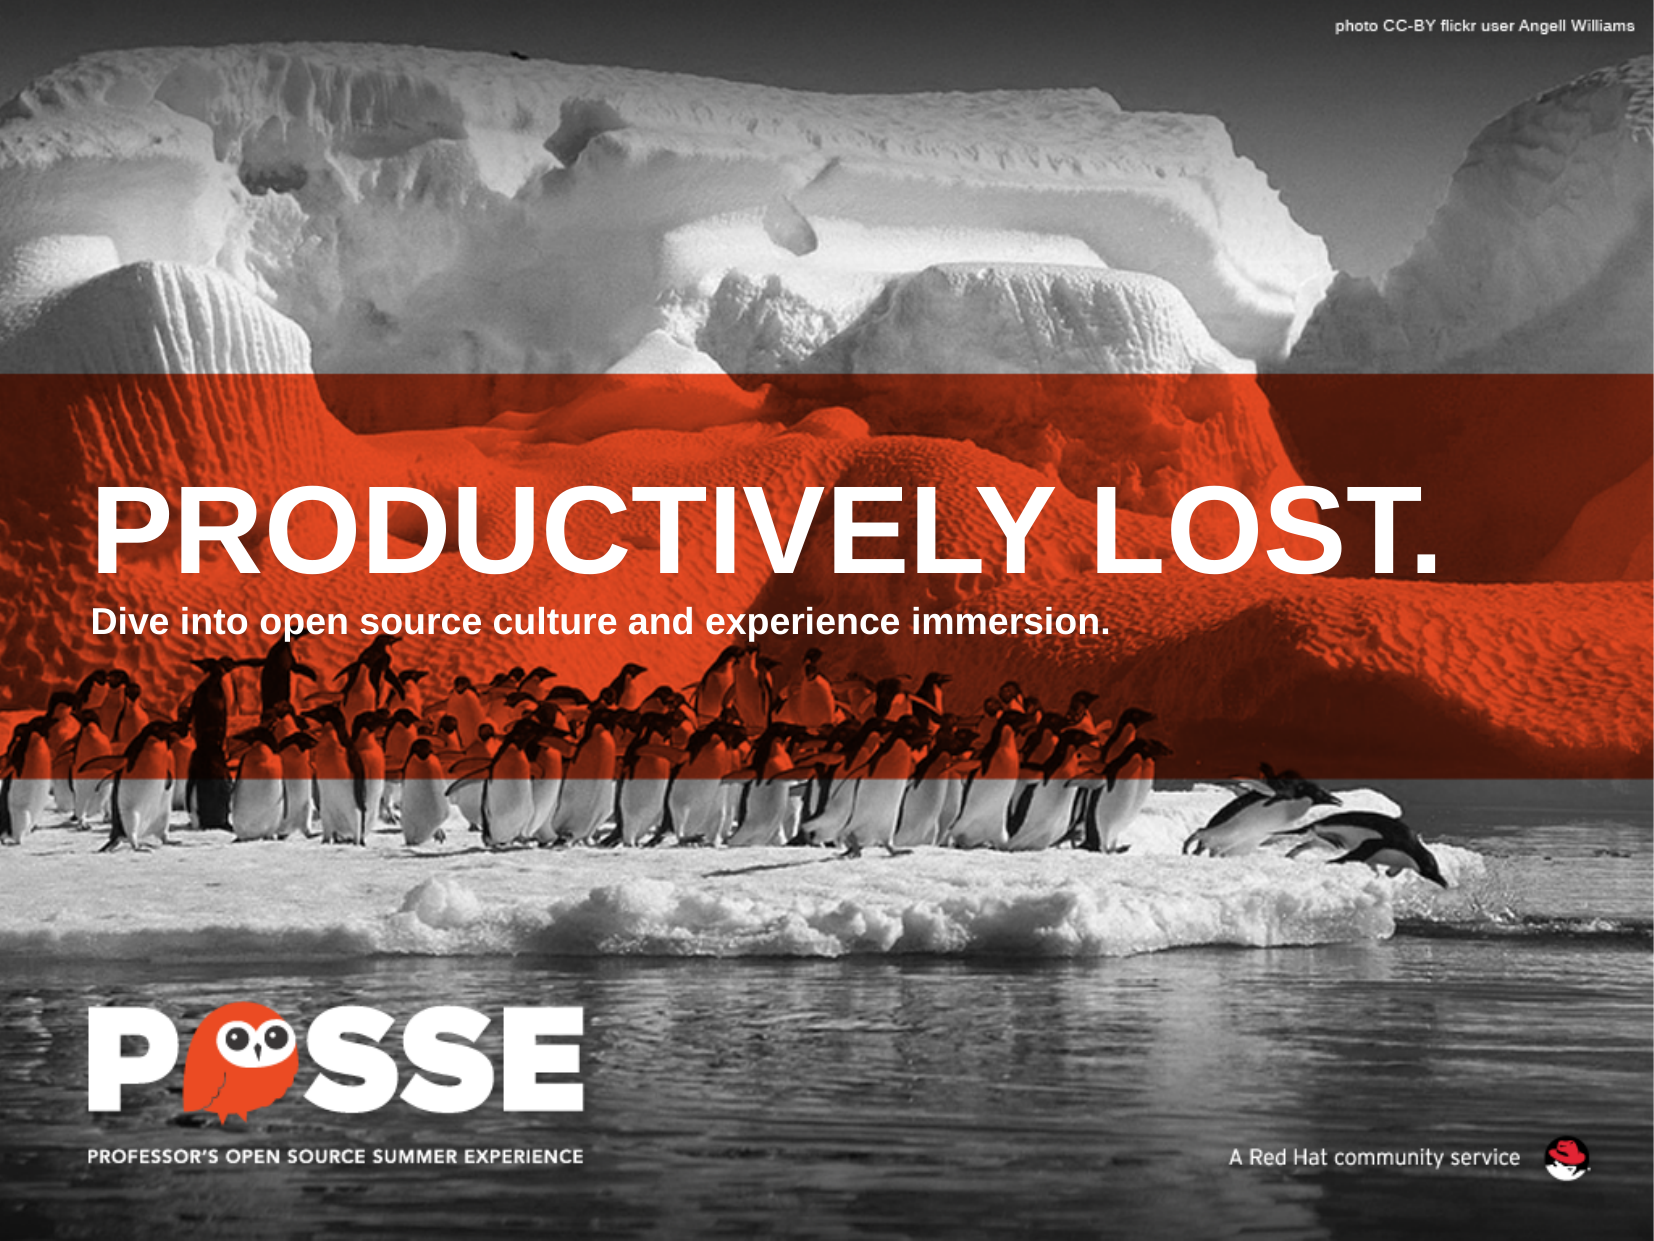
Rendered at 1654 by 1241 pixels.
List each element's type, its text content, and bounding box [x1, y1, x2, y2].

text_box PRODUCTIVELY LOST. Dive into open source culture and experience immersion. [75, 452, 1559, 650]
picture [0, 0, 1654, 1241]
